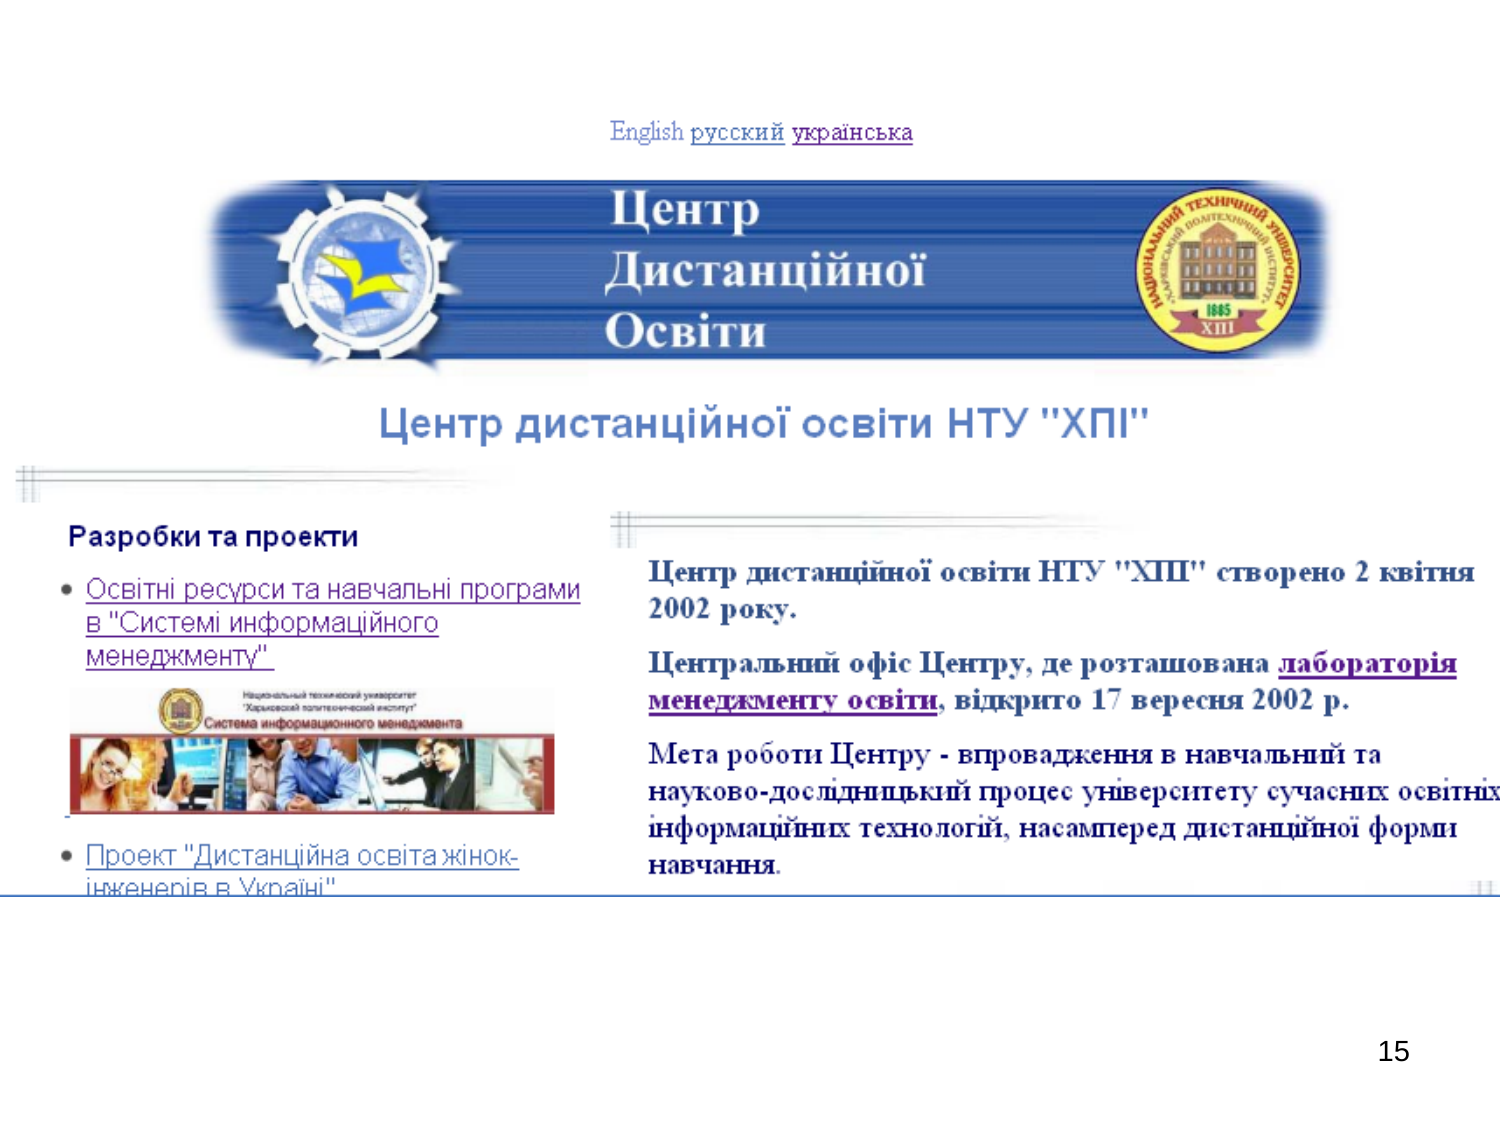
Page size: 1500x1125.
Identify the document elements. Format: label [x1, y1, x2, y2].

picture [0, 107, 1500, 897]
